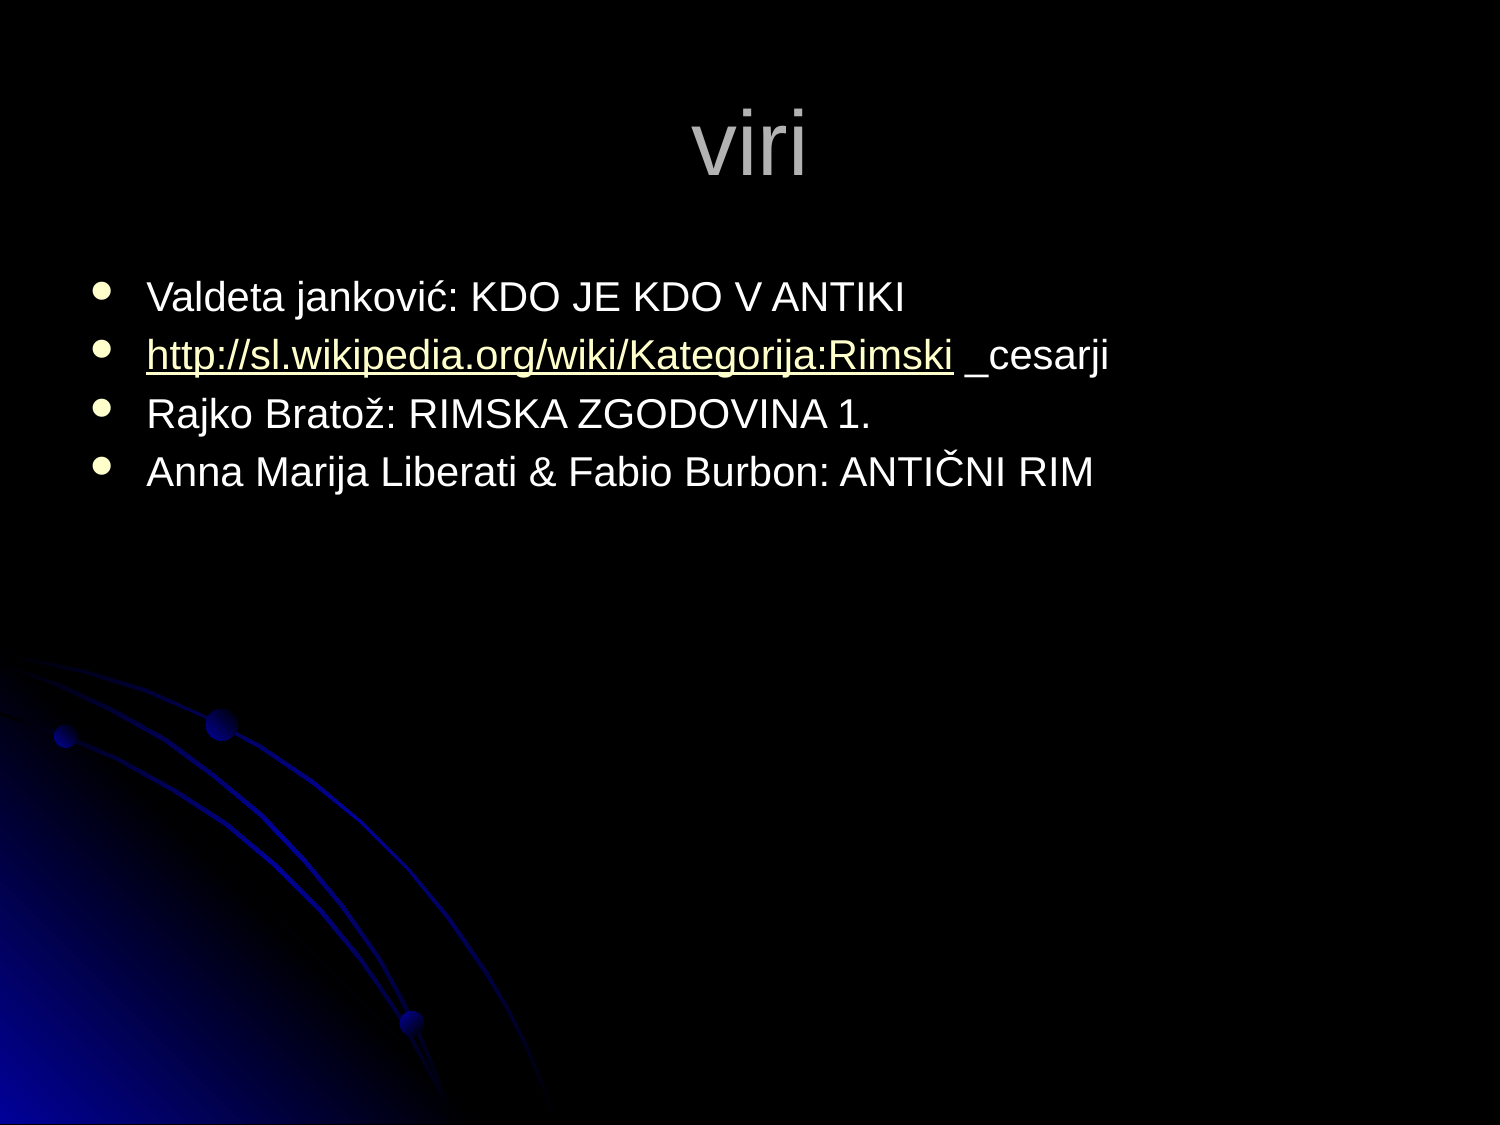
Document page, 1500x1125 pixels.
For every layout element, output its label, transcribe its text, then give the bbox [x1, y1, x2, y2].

title viri [75, 45, 1425, 233]
list Valdeta janković: KDO JE KDO V ANTIKI http://sl.wikipedia.org/wiki/Kategorija:Rimski _cesarji Rajko Bratož: RIMSKA ZGODOVINA 1. Anna Marija Liberati & Fabio Burbon: ANTIČNI RIM [75, 262, 1425, 1006]
